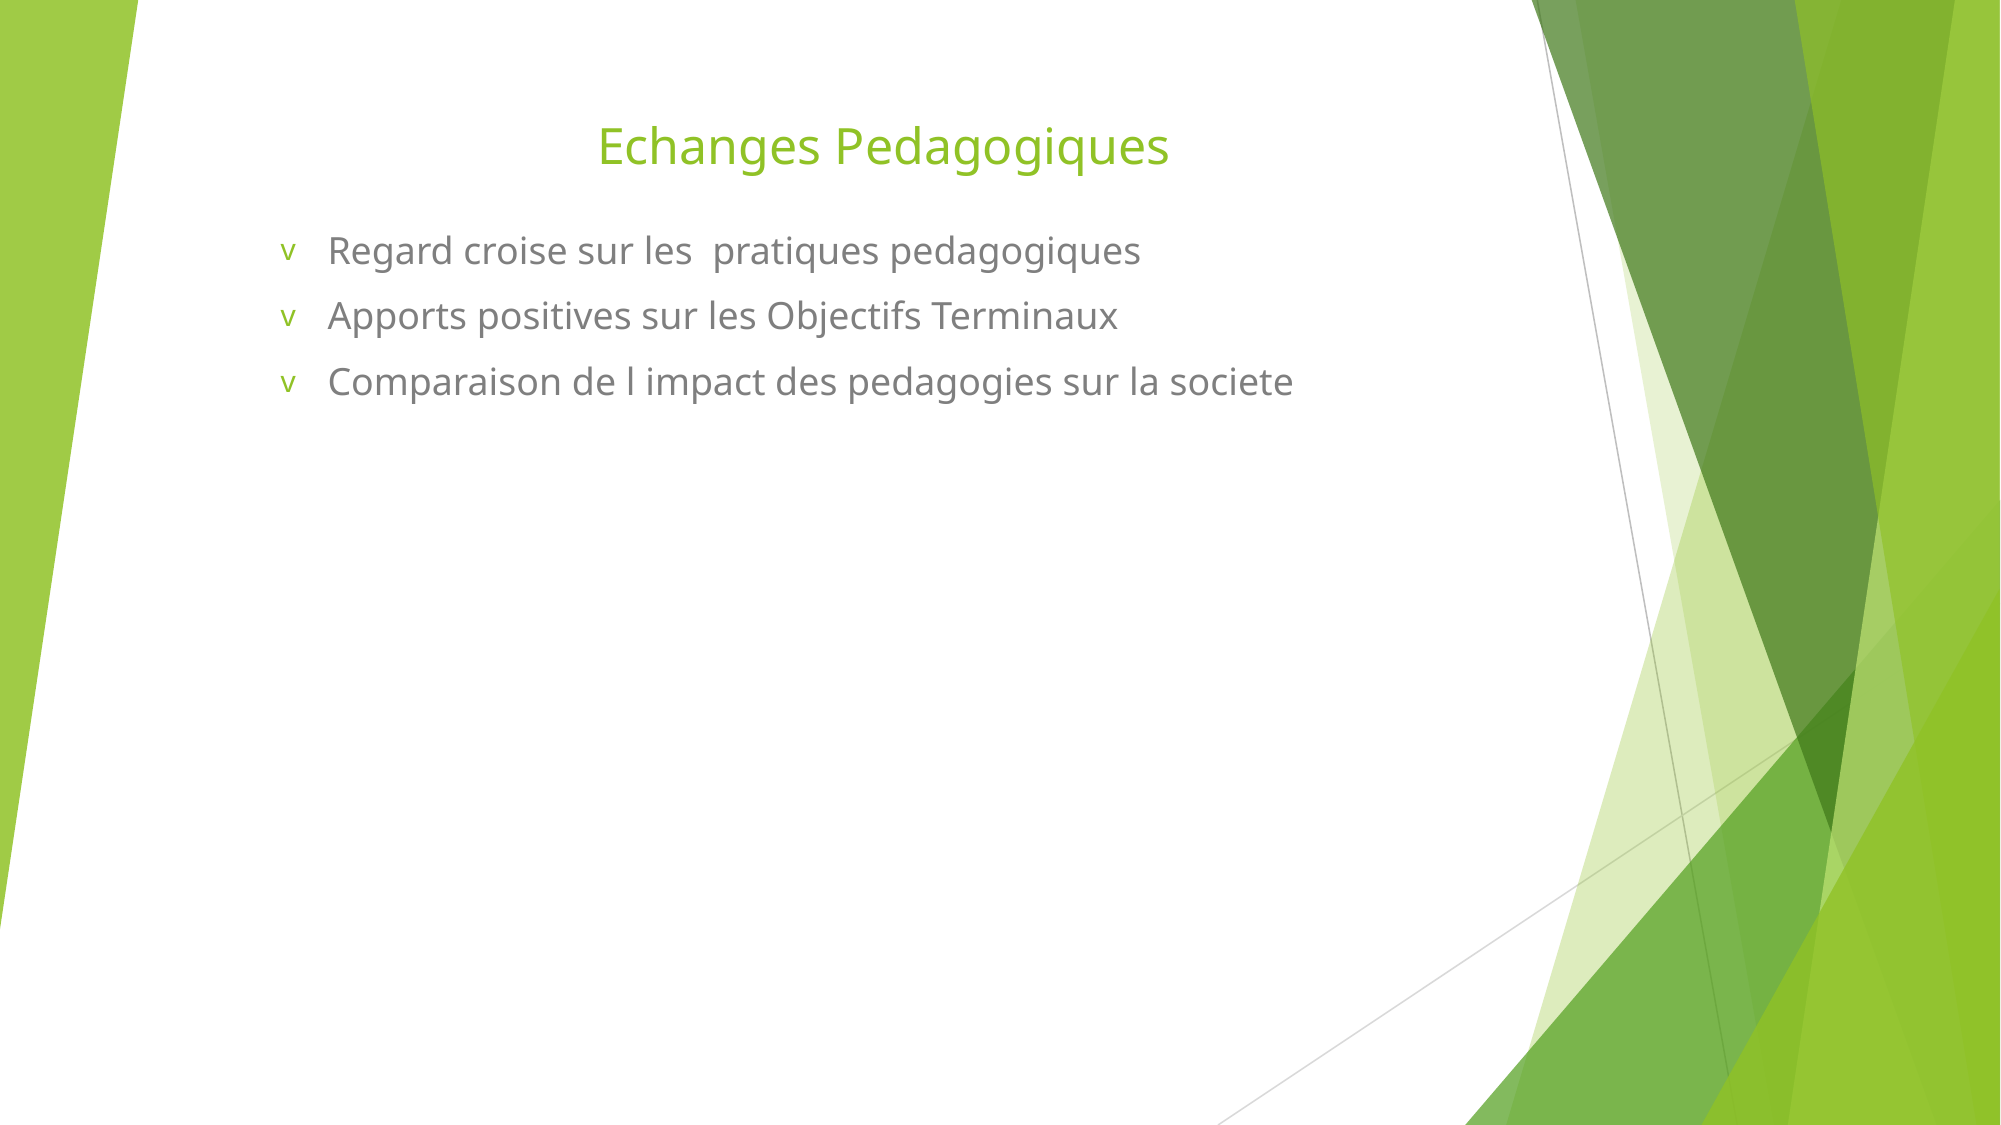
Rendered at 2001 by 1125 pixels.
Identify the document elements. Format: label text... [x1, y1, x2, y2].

title Echanges Pedagogiques [247, 80, 1522, 183]
subtitle Regard croise sur les pratiques pedagogiques Apports positives sur les Objectifs Terminaux Comparaison de l impact des pedagogies sur la societe [265, 219, 1540, 455]
